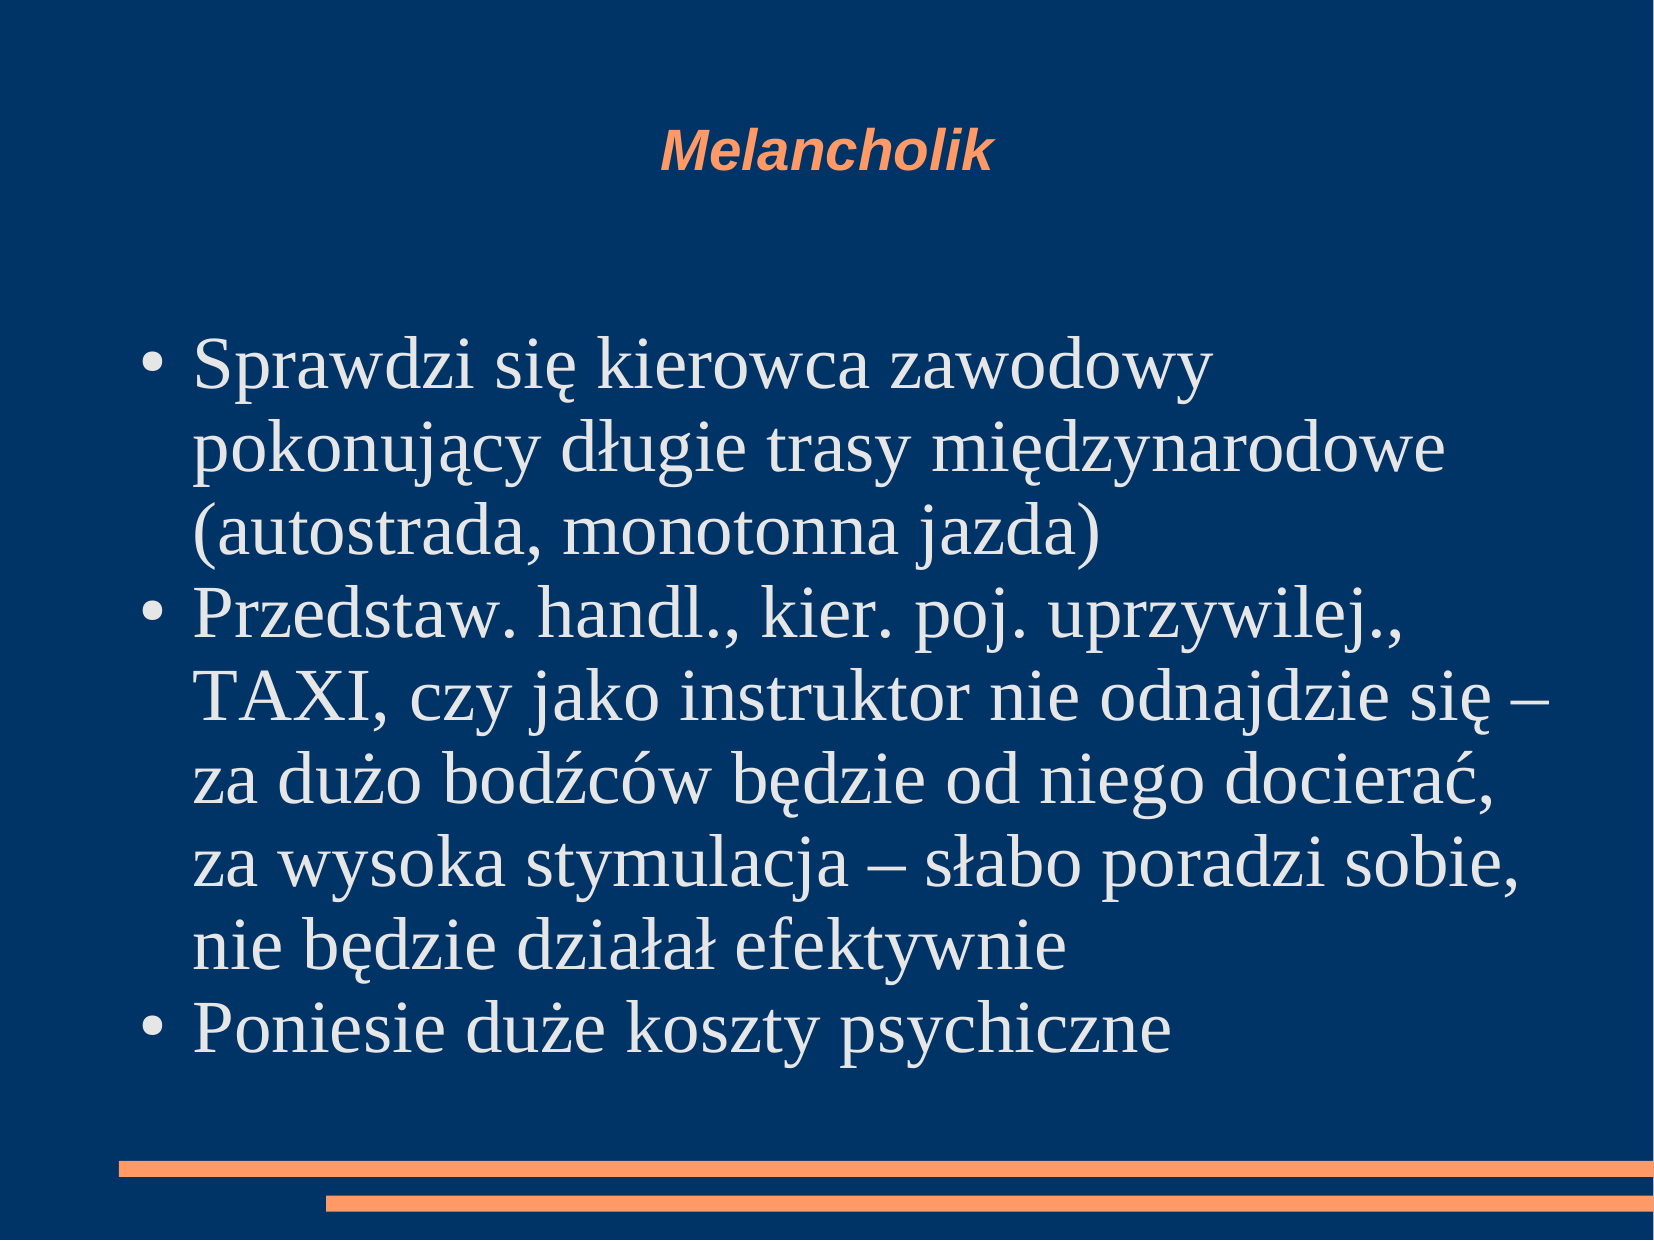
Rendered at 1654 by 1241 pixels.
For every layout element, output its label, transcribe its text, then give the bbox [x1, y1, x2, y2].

list Sprawdzi się kierowca zawodowy pokonujący długie trasy międzynarodowe (autostrada, monotonna jazda) Przedstaw. handl., kier. poj. uprzywilej., TAXI, czy jako instruktor nie odnajdzie się – za dużo bodźców będzie od niego docierać, za wysoka stymulacja – słabo poradzi sobie, nie będzie działał efektywnie Poniesie duże koszty psychiczne [121, 322, 1561, 1132]
title Melancholik [121, 46, 1534, 254]
